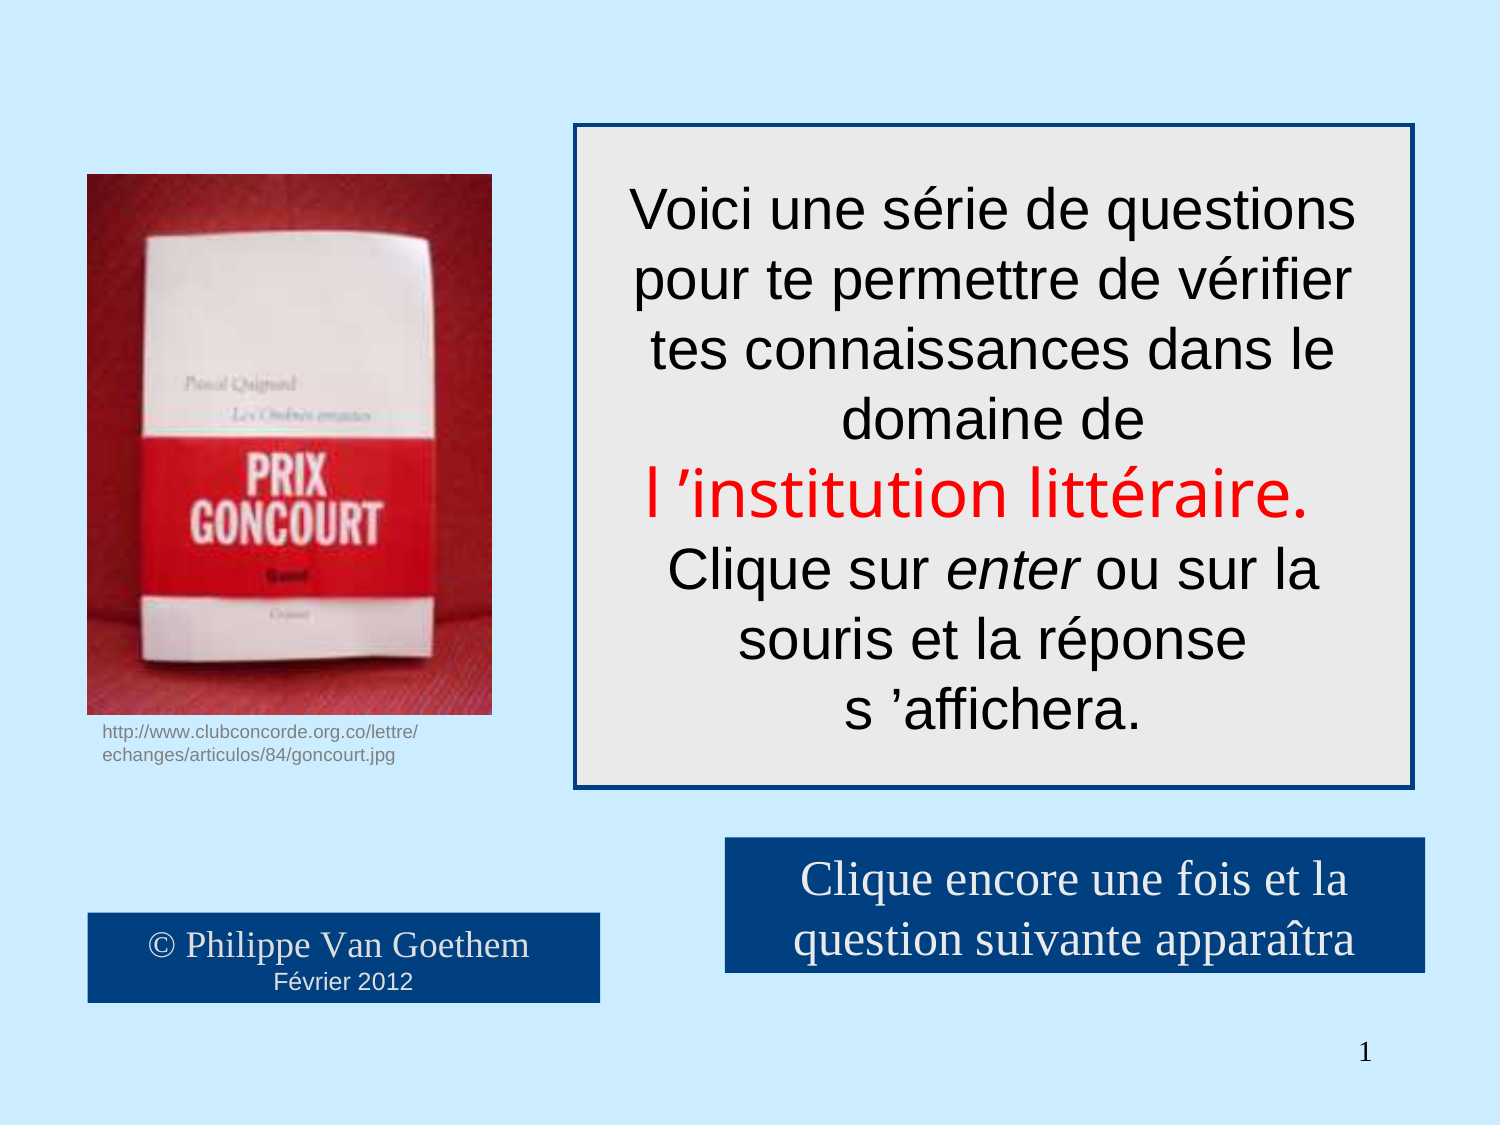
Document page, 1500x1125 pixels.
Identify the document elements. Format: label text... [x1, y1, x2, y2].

text_box http://www.clubconcorde.org.co/lettre/echanges/articulos/84/goncourt.jpg [87, 712, 488, 773]
text_box © Philippe Van Goethem Février 2012 [87, 912, 601, 1003]
picture [87, 174, 492, 715]
title Voici une série de questions pour te permettre de vérifier tes connaissances dans le domaine de l ’institution littéraire. Clique sur enter ou sur la souris et la réponse s ’affichera. [574, 125, 1413, 788]
text_box Clique encore une fois et la question suivante apparaîtra [724, 837, 1426, 973]
